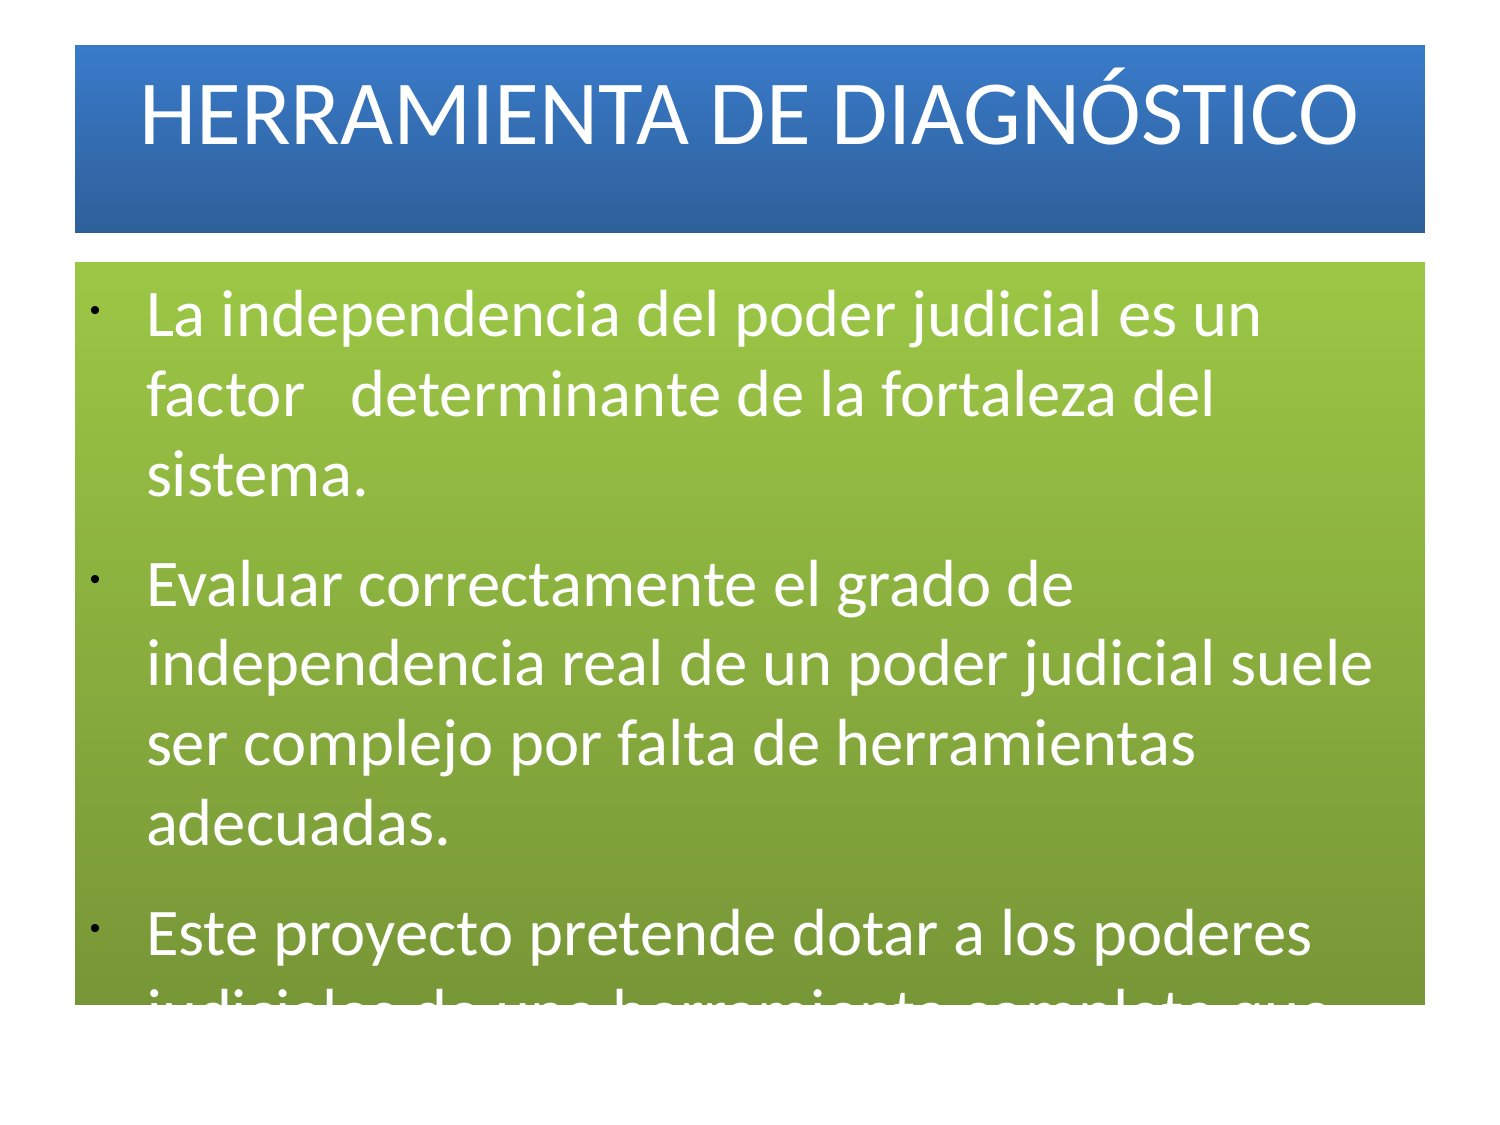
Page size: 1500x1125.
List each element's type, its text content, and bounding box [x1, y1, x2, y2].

title HERRAMIENTA DE DIAGNÓSTICO [75, 45, 1425, 233]
list La independencia del poder judicial es un factor determinante de la fortaleza del sistema. Evaluar correctamente el grado de independencia real de un poder judicial suele ser complejo por falta de herramientas adecuadas. Este proyecto pretende dotar a los poderes judiciales de una herramienta completa que les permita conocer, de manera directa y eficaz, cual es el grado objetivo de independencia de su Carrera. Con ello, se podrán tomar las medidas adecuadas, en su caso, para corregir, reformar y progresar hacia una judicatura plenamente democrática e independiente. [75, 262, 1425, 1005]
